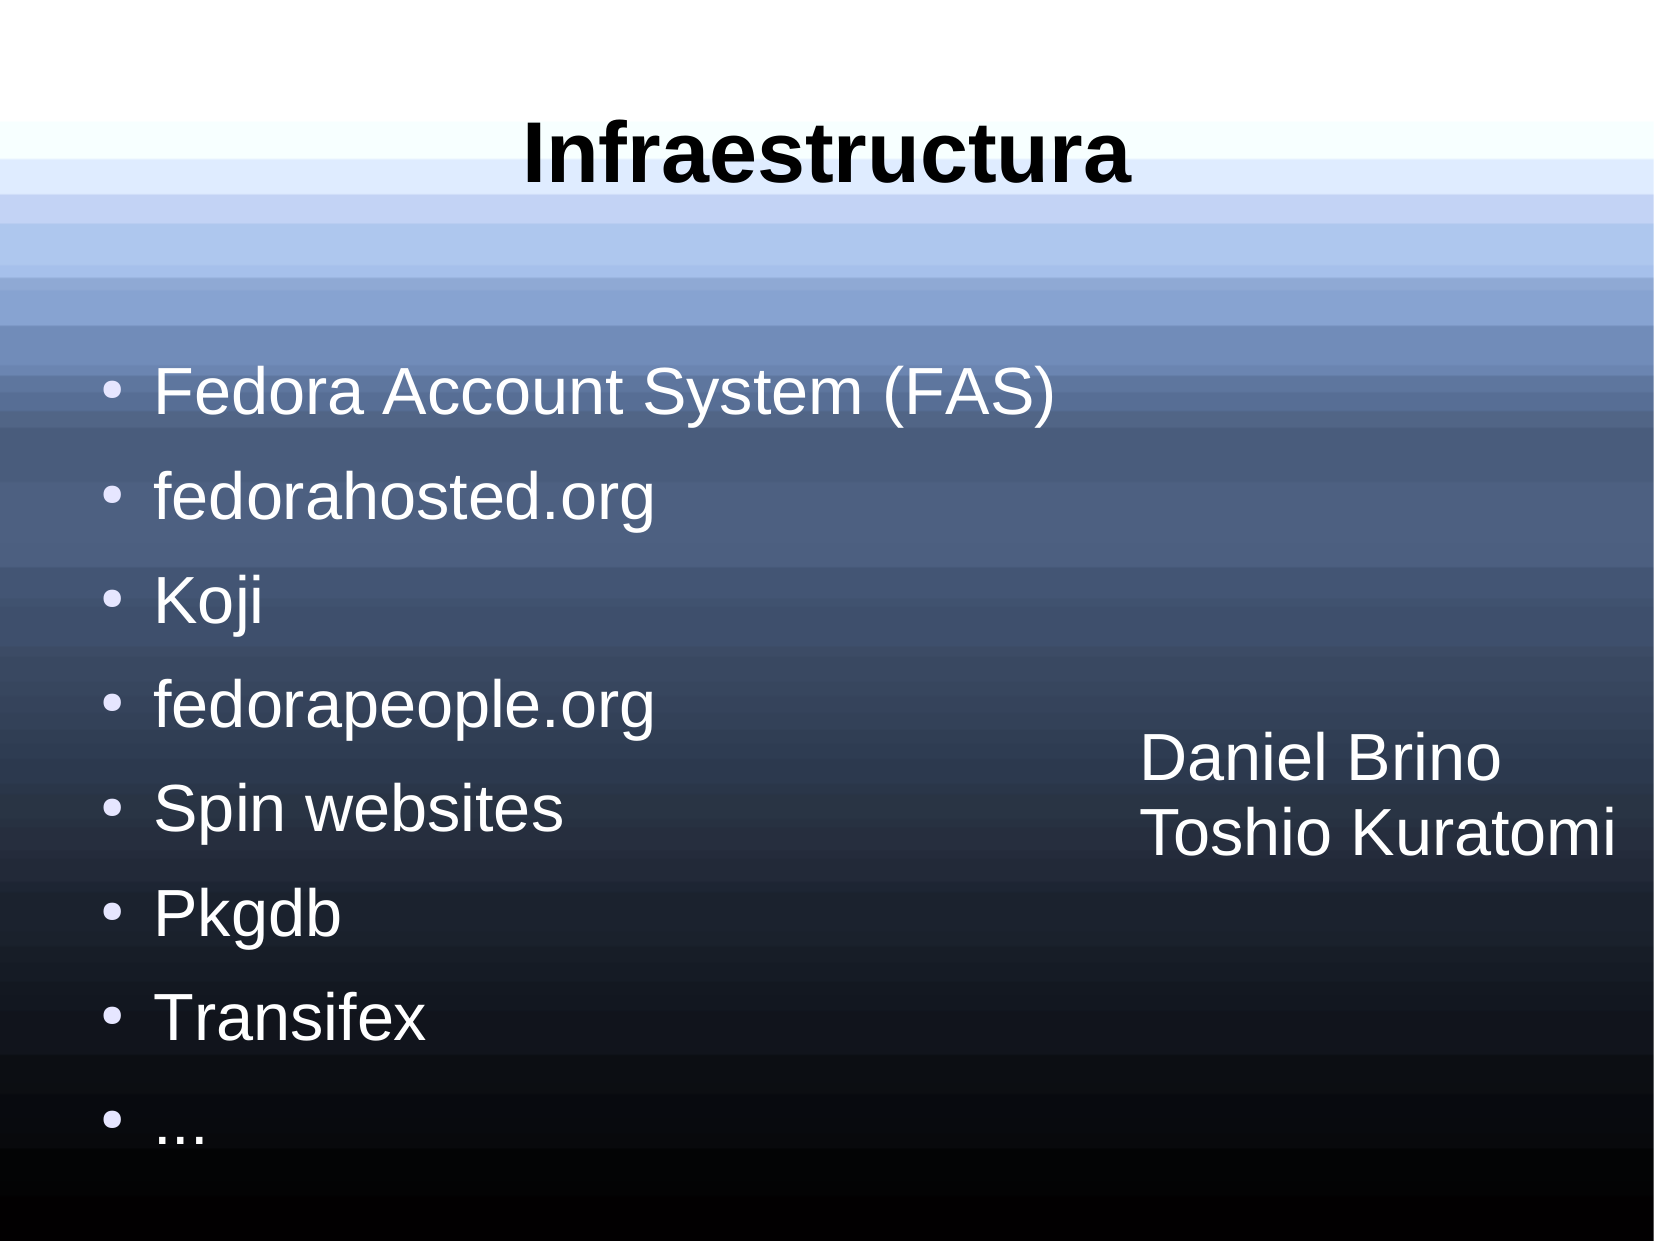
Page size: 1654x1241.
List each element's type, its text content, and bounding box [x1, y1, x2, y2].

list Fedora Account System (FAS) fedorahosted.org Koji fedorapeople.org Spin websites Pkgdb Transifex ... [82, 354, 1571, 1173]
picture [0, 0, 1654, 1241]
title Infraestructura [82, 49, 1571, 257]
text_box Daniel Brino Toshio Kuratomi [1125, 712, 1639, 876]
